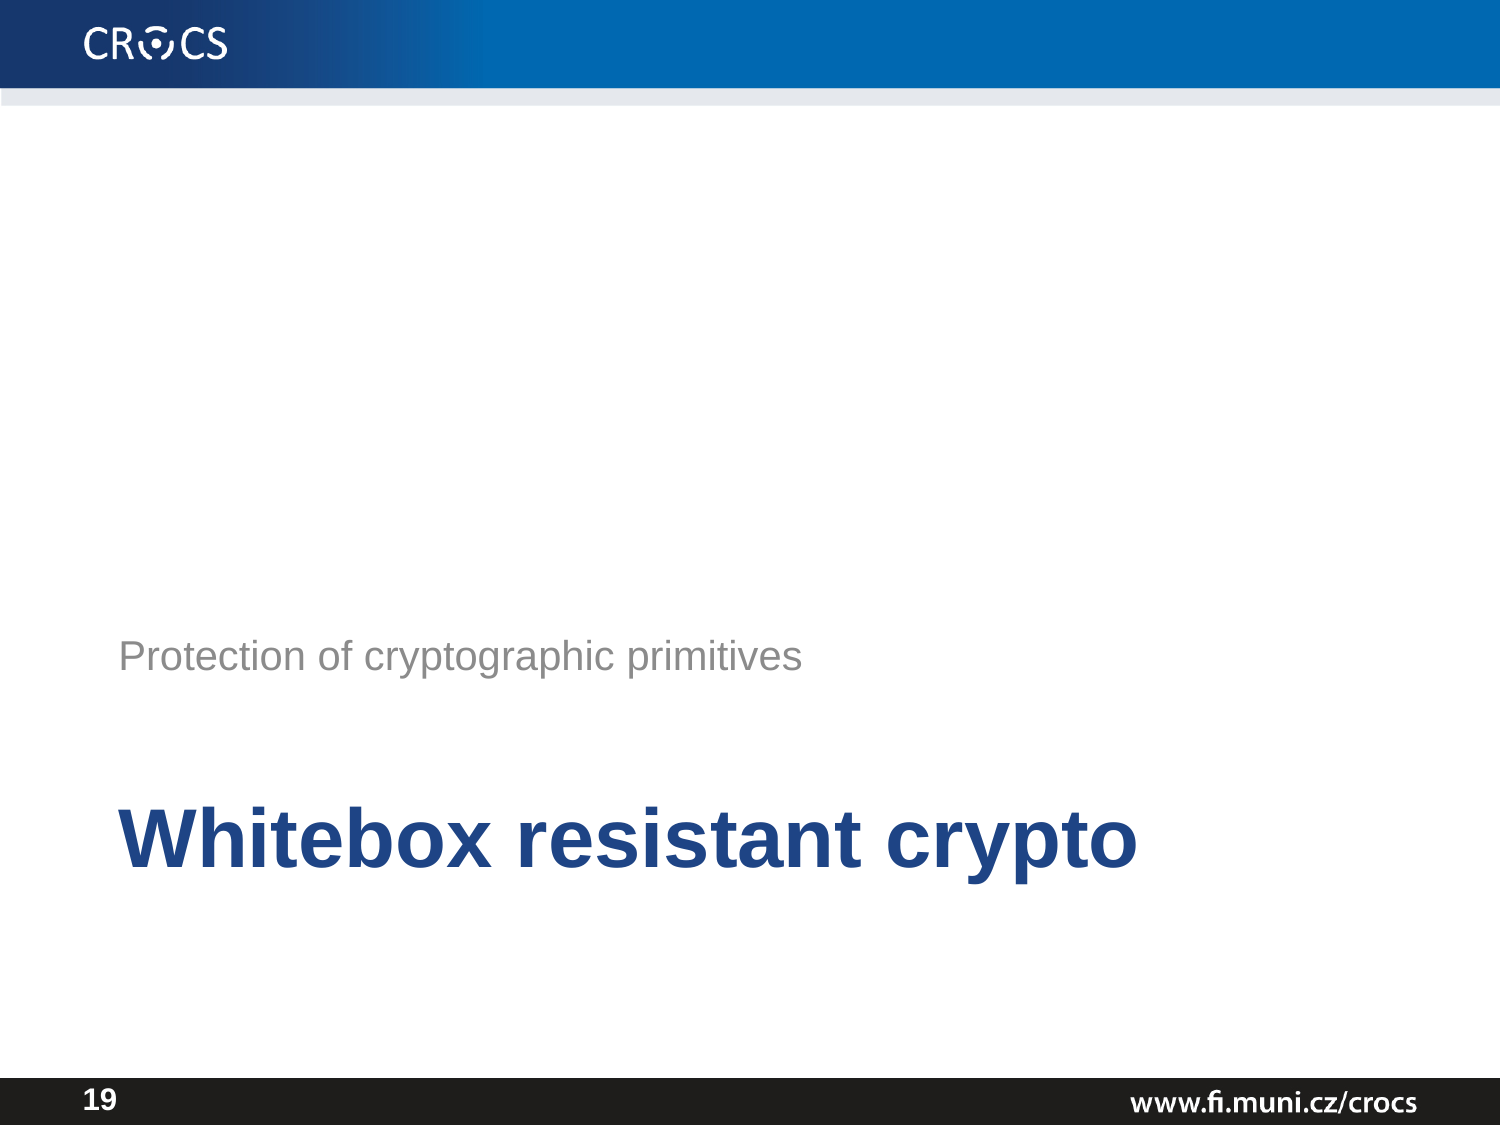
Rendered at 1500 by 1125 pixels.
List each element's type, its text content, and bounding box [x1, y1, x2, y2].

picture [0, 0, 1500, 1125]
text_box Protection of cryptographic primitives [118, 432, 1394, 679]
text_box Whitebox resistant crypto [118, 722, 1424, 947]
text_box <number> [82, 1078, 148, 1125]
